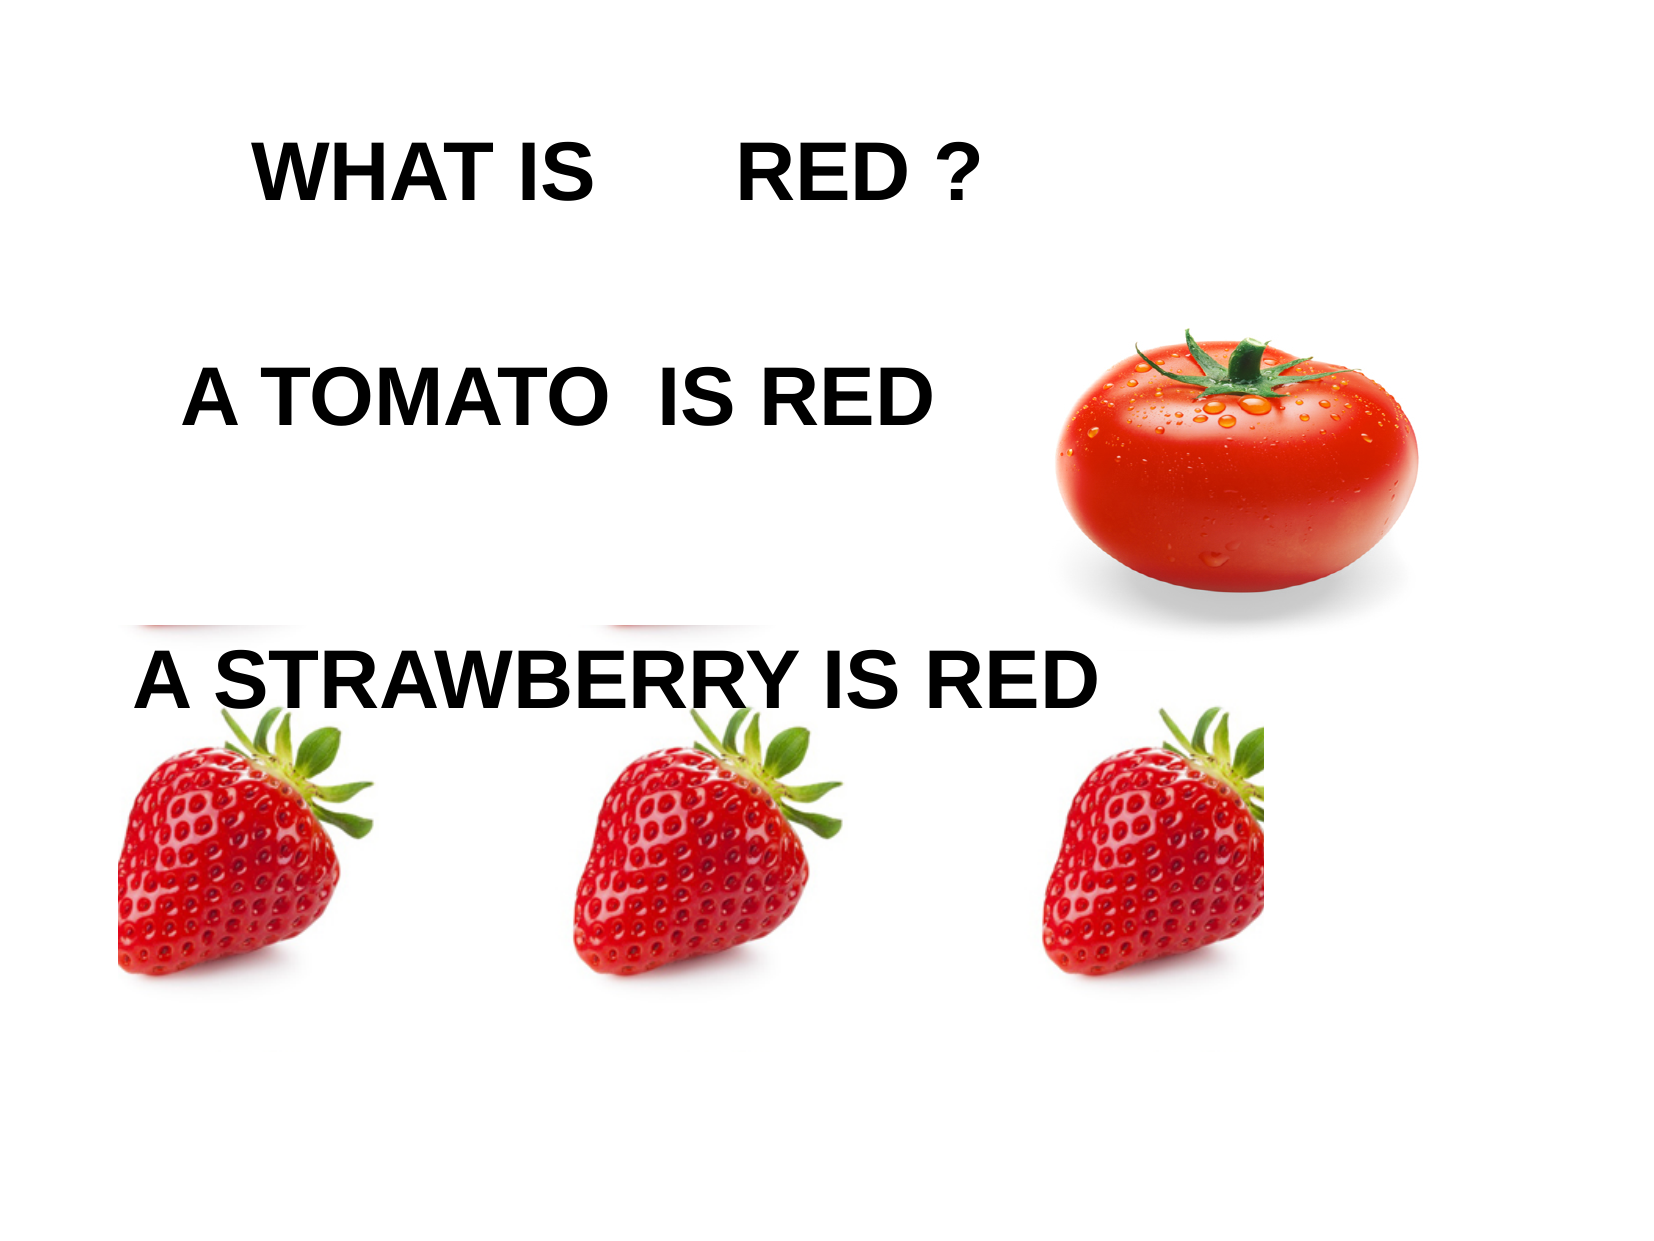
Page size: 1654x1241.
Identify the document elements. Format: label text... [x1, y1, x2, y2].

text_box A STRAWBERRY IS RED [118, 625, 1264, 1052]
text_box A TOMATO IS RED [165, 342, 992, 544]
text_box WHAT IS RED ? [236, 118, 1382, 226]
picture [992, 277, 1490, 650]
